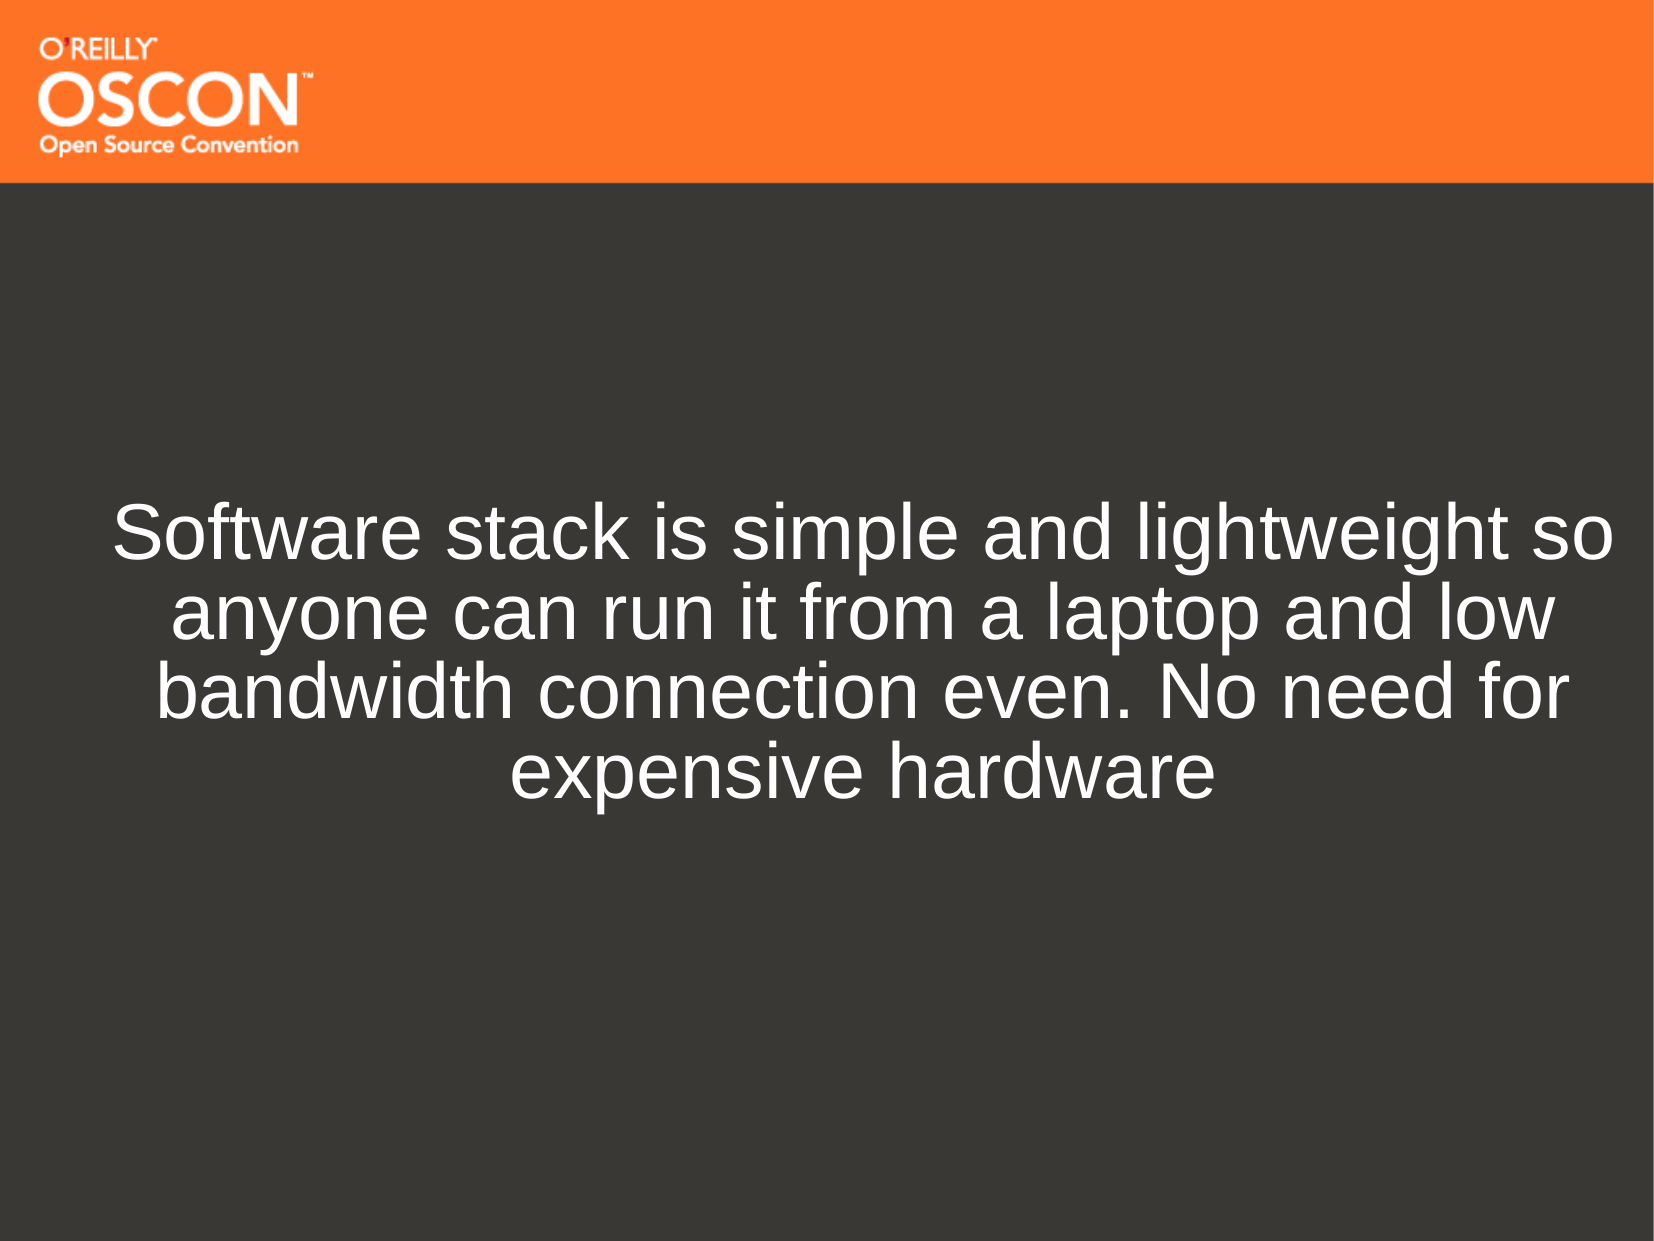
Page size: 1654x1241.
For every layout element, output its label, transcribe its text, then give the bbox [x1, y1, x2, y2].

picture [0, 0, 1654, 1241]
title [356, 31, 1624, 187]
list Software stack is simple and lightweight so anyone can run it from a laptop and low bandwidth connection even. No need for expensive hardware [37, 219, 1628, 1218]
